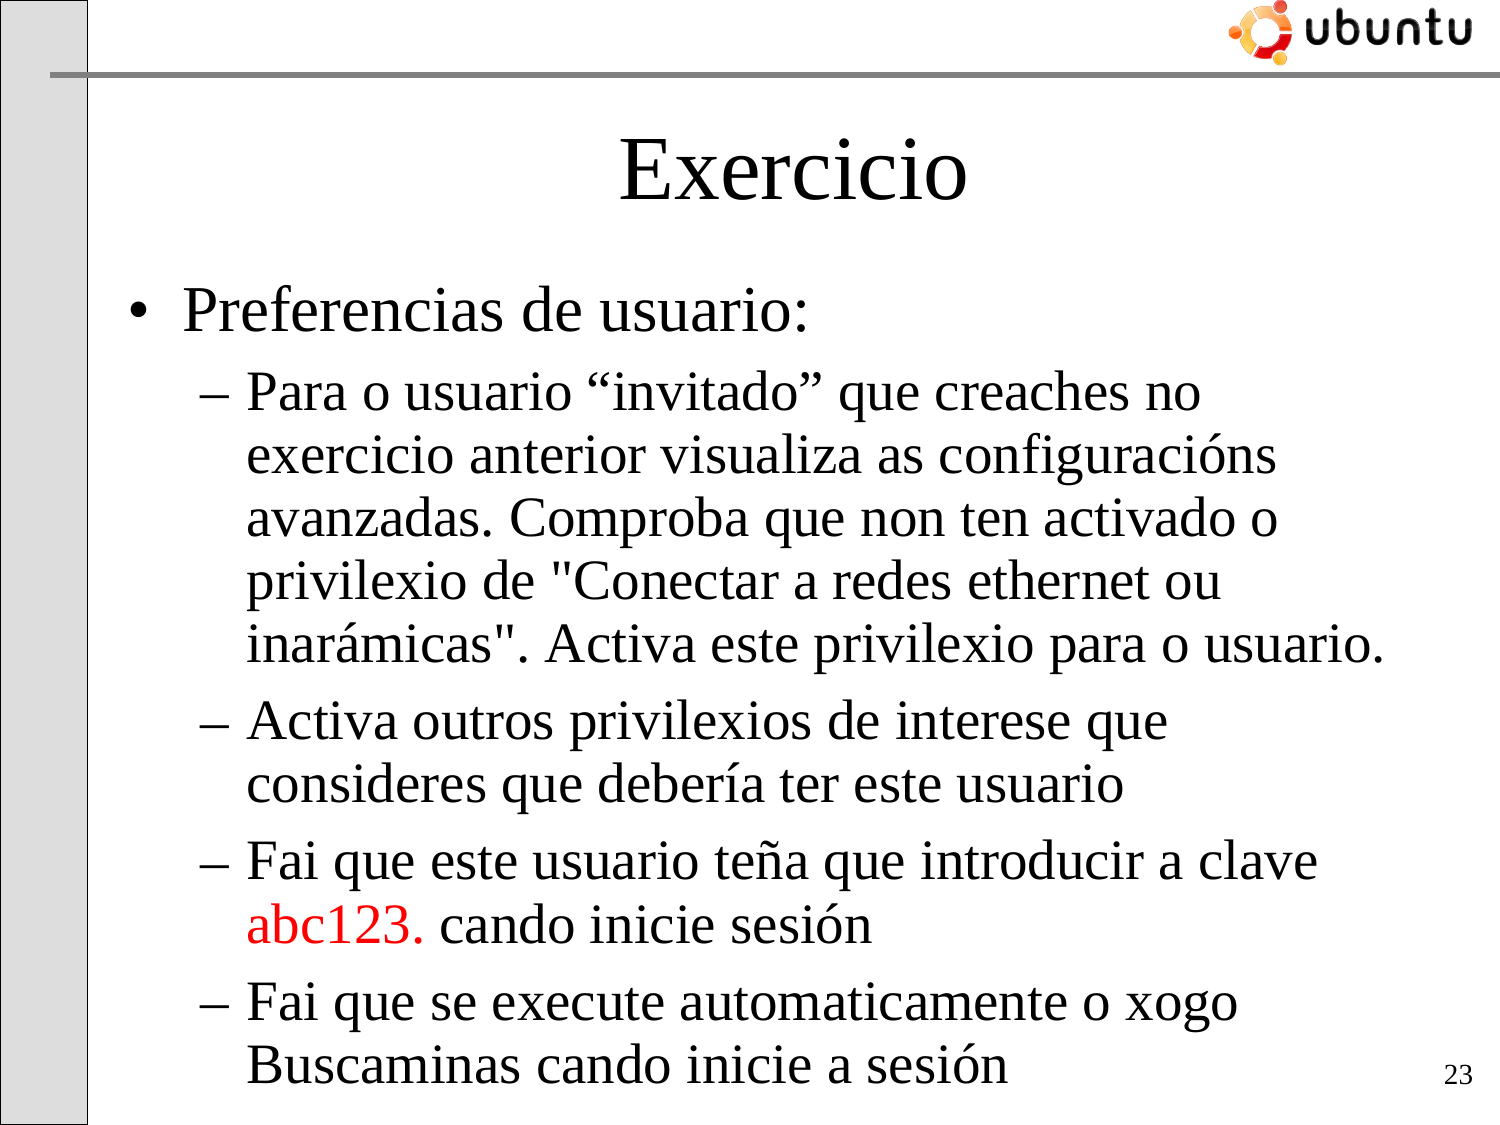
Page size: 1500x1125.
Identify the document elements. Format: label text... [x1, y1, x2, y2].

list Preferencias de usuario: Para o usuario “invitado” que creaches no exercicio anterior visualiza as configuracións avanzadas. Comproba que non ten activado o privilexio de "Conectar a redes ethernet ou inarámicas". Activa este privilexio para o usuario. Activa outros privilexios de interese que consideres que debería ter este usuario Fai que este usuario teña que introducir a clave abc123. cando inicie sesión Fai que se execute automaticamente o xogo Buscaminas cando inicie a sesión [112, 265, 1418, 1125]
picture [1221, 0, 1483, 71]
title Exercicio [112, 99, 1477, 237]
